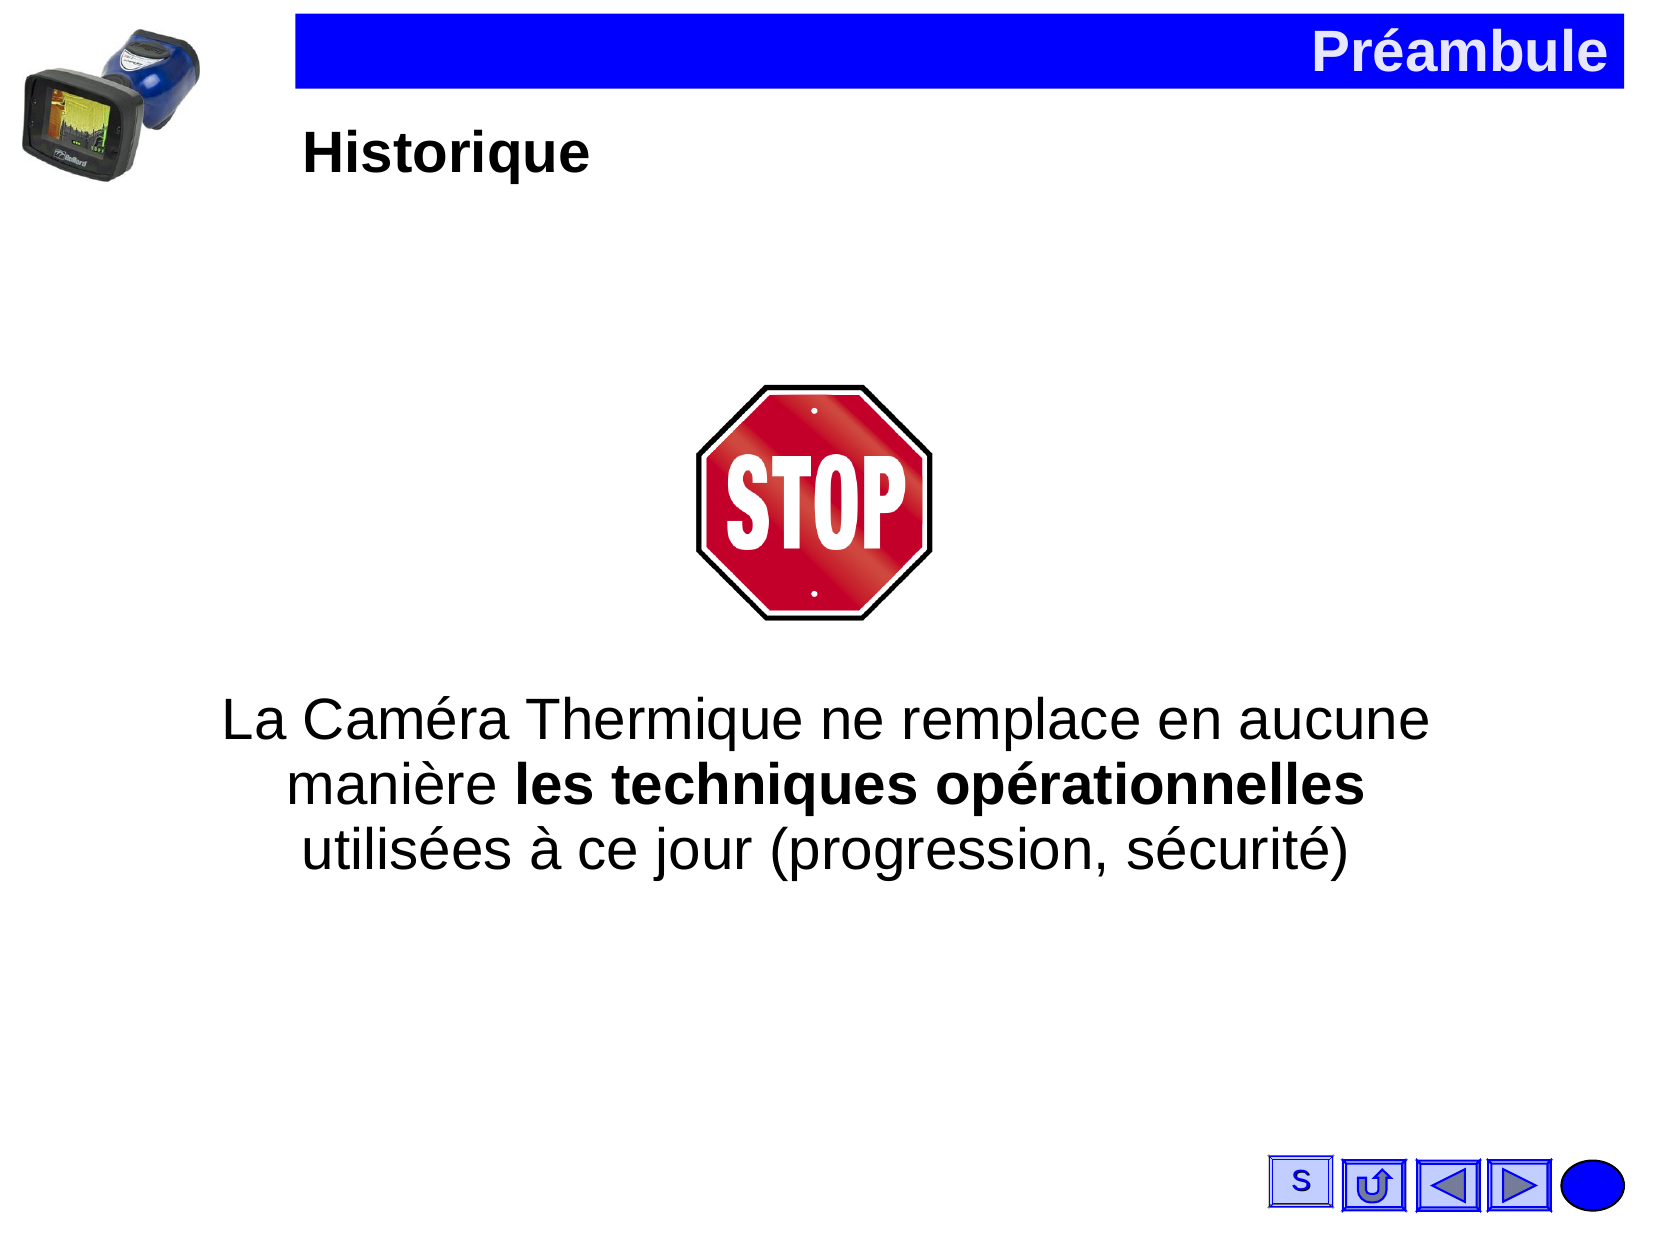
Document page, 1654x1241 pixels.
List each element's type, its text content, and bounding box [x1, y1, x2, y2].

picture [695, 384, 933, 621]
picture [22, 29, 200, 182]
text_box Préambule [295, 13, 1625, 89]
text_box La Caméra Thermique ne remplace en aucune manière les techniques opérationnelles utilisées à ce jour (progression, sécurité) [177, 679, 1477, 891]
text_box Historique [287, 112, 607, 193]
text_box [1561, 1160, 1625, 1211]
